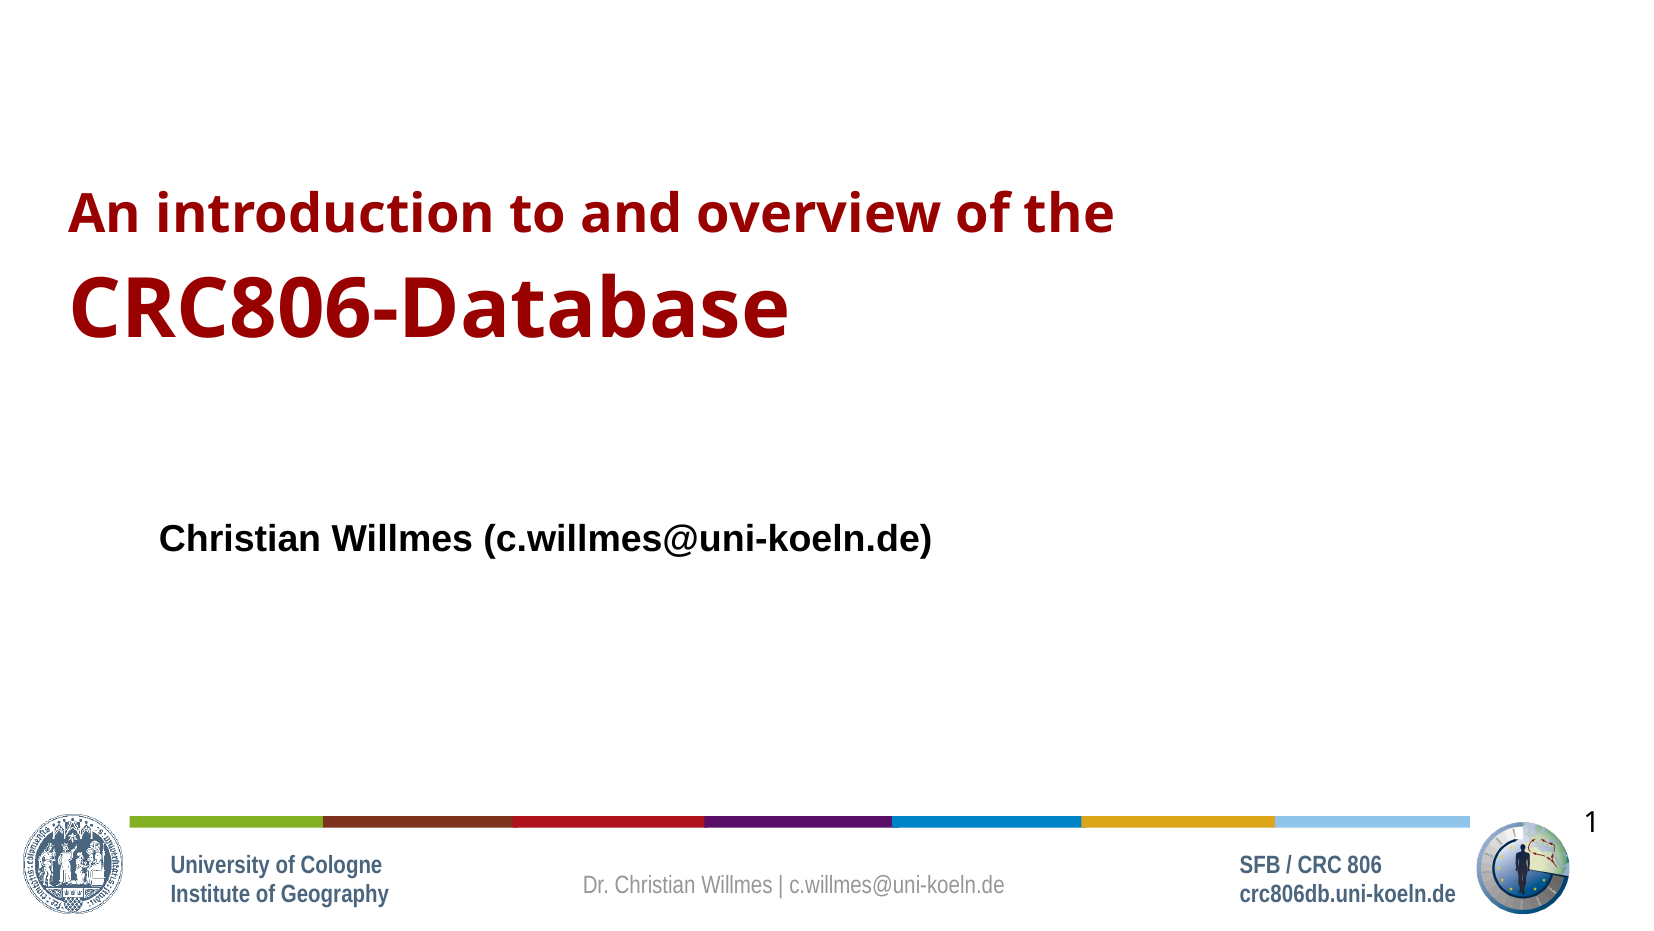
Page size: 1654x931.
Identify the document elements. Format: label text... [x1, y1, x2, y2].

picture [1475, 821, 1571, 916]
text_box Christian Willmes (c.willmes@uni-koeln.de) [144, 510, 1595, 777]
picture [22, 813, 123, 914]
title An introduction to and overview of the CRC806-Database [68, 0, 1546, 595]
